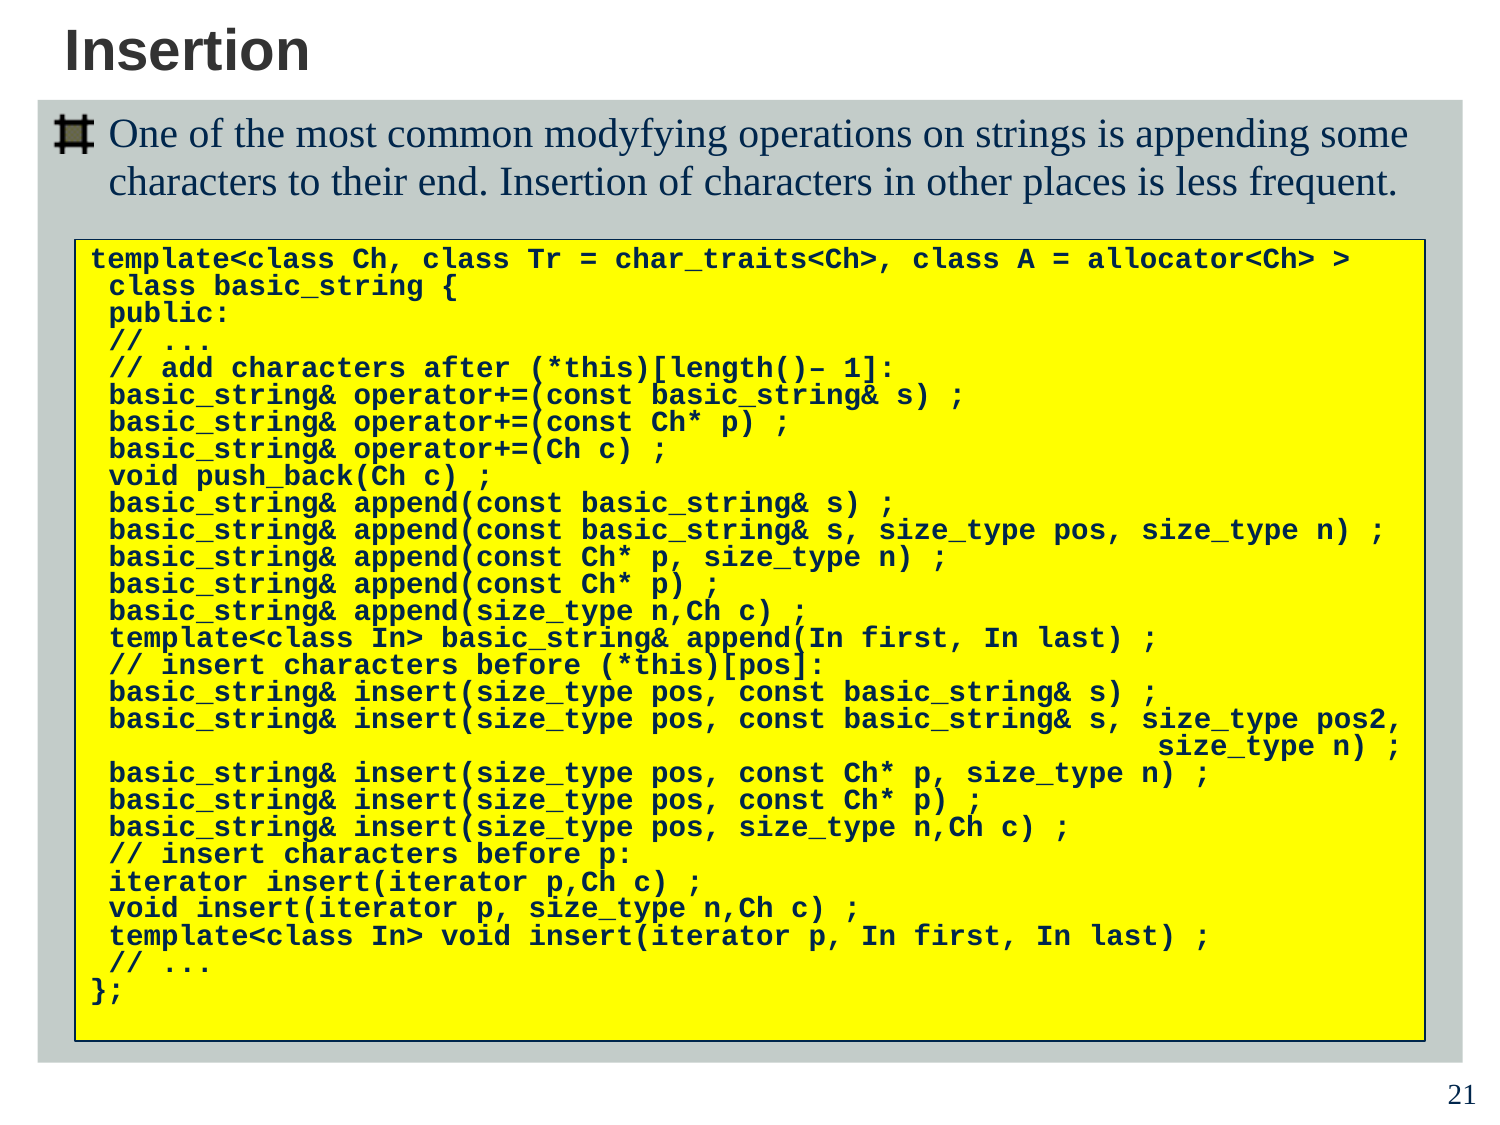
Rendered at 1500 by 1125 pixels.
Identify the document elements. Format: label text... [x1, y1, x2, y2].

text_box template<class Ch, class Tr = char_traits<Ch>, class A = allocator<Ch> > class basic_string { public: // ... // add characters after (*this)[length()– 1]: basic_string& operator+=(const basic_string& s) ; basic_string& operator+=(const Ch* p) ; basic_string& operator+=(Ch c) ; void push_back(Ch c) ; basic_string& append(const basic_string& s) ; basic_string& append(const basic_string& s, size_type pos, size_type n) ; basic_string& append(const Ch* p, size_type n) ; basic_string& append(const Ch* p) ; basic_string& append(size_type n,Ch c) ; template<class In> basic_string& append(In first, In last) ; // insert characters before (*this)[pos]: basic_string& insert(size_type pos, const basic_string& s) ; basic_string& insert(size_type pos, const basic_string& s, size_type pos2, size_type n) ; basic_string& insert(size_type pos, const Ch* p, size_type n) ; basic_string& insert(size_type pos, const Ch* p) ; basic_string& insert(size_type pos, size_type n,Ch c) ; // insert characters before p: iterator insert(iterator p,Ch c) ; void insert(iterator p, size_type n,Ch c) ; template<class In> void insert(iterator p, In first, In last) ; // ... }; [75, 239, 1426, 1080]
title Insertion [50, 0, 1450, 91]
list One of the most common modyfying operations on strings is appending some characters to their end. Insertion of characters in other places is less frequent. [37, 99, 1463, 1063]
